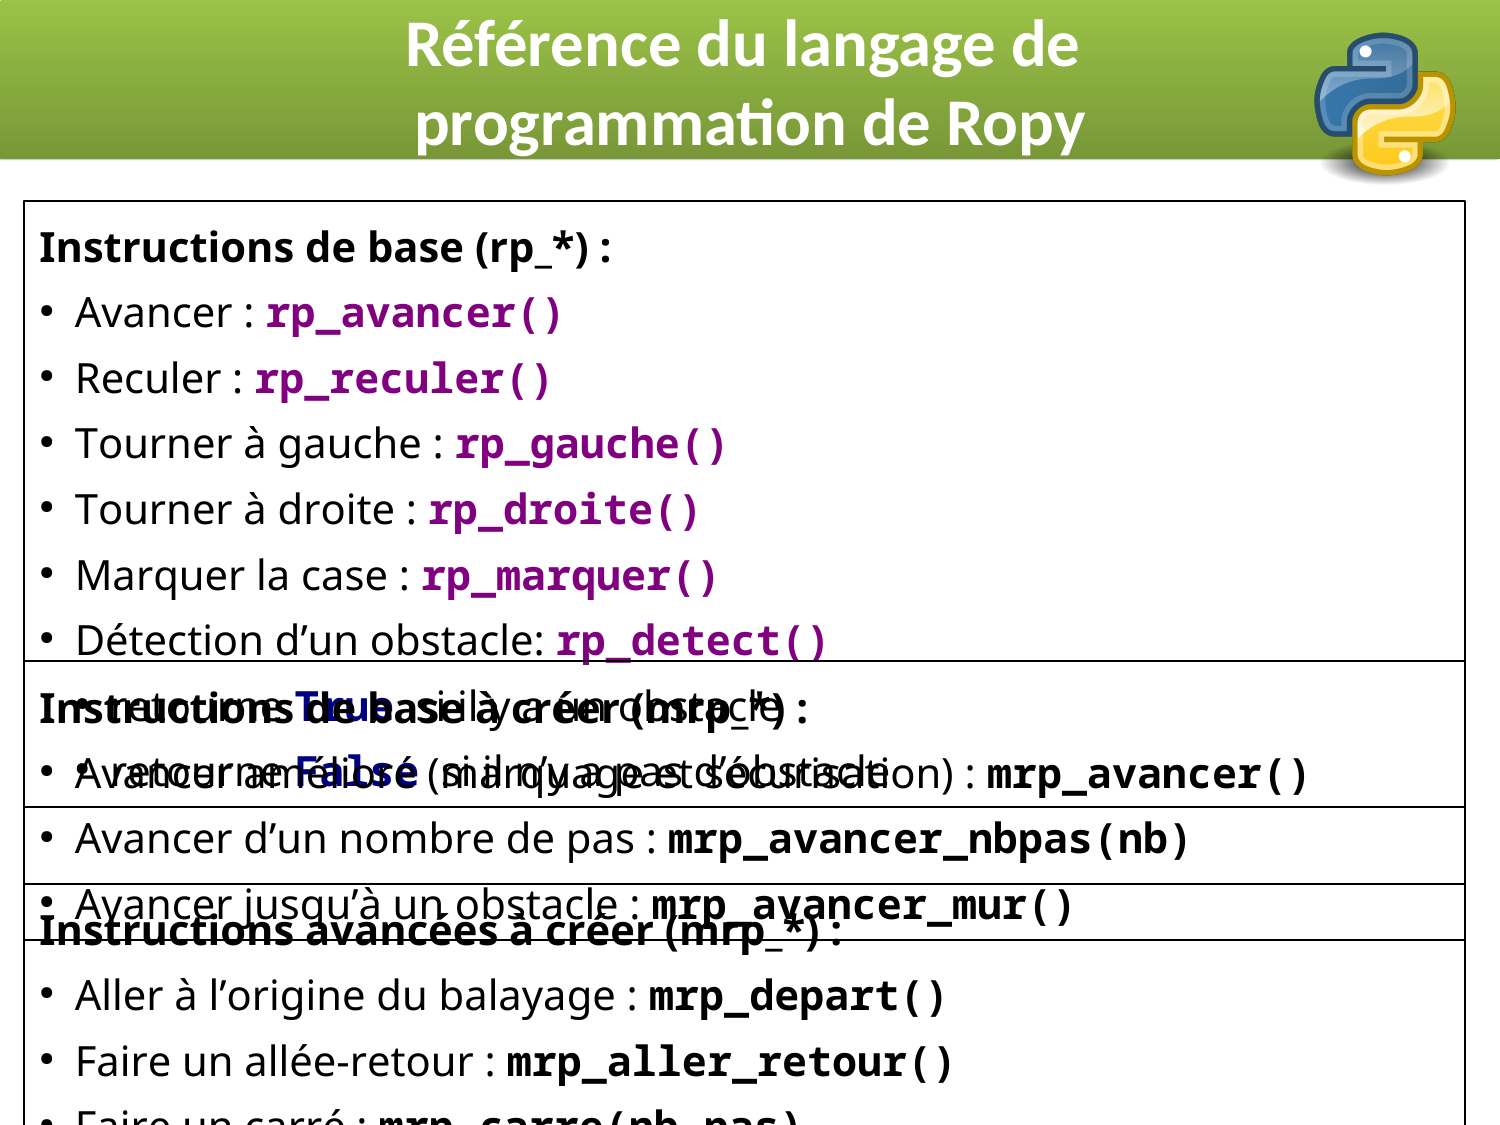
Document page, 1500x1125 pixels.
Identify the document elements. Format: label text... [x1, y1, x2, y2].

text_box Instructions de base à créer (mrp_*) : Avancer amélioré (marquage et sécurisation) : mrp_avancer() Avancer d’un nombre de pas : mrp_avancer_nbpas(nb) Avancer jusqu’à un obstacle : mrp_avancer_mur() [23, 661, 1465, 871]
text_box Instructions de base (rp_*) : Avancer : rp_avancer() Reculer : rp_reculer() Tourner à gauche : rp_gauche() Tourner à droite : rp_droite() Marquer la case : rp_marquer() Détection d’un obstacle: rp_detect() retourne True si il y a un obstacle retourne False si il n’y a pas d’obstacle [23, 200, 1465, 650]
text_box Référence du langage de programmation de Ropy [0, 0, 1500, 159]
text_box Instructions avancées à créer (mrp_*) : Aller à l’origine du balayage : mrp_depart() Faire un allée-retour : mrp_aller_retour() Faire un carré : mrp_carre(nb_pas) [23, 883, 1465, 1093]
picture [1305, 29, 1465, 189]
